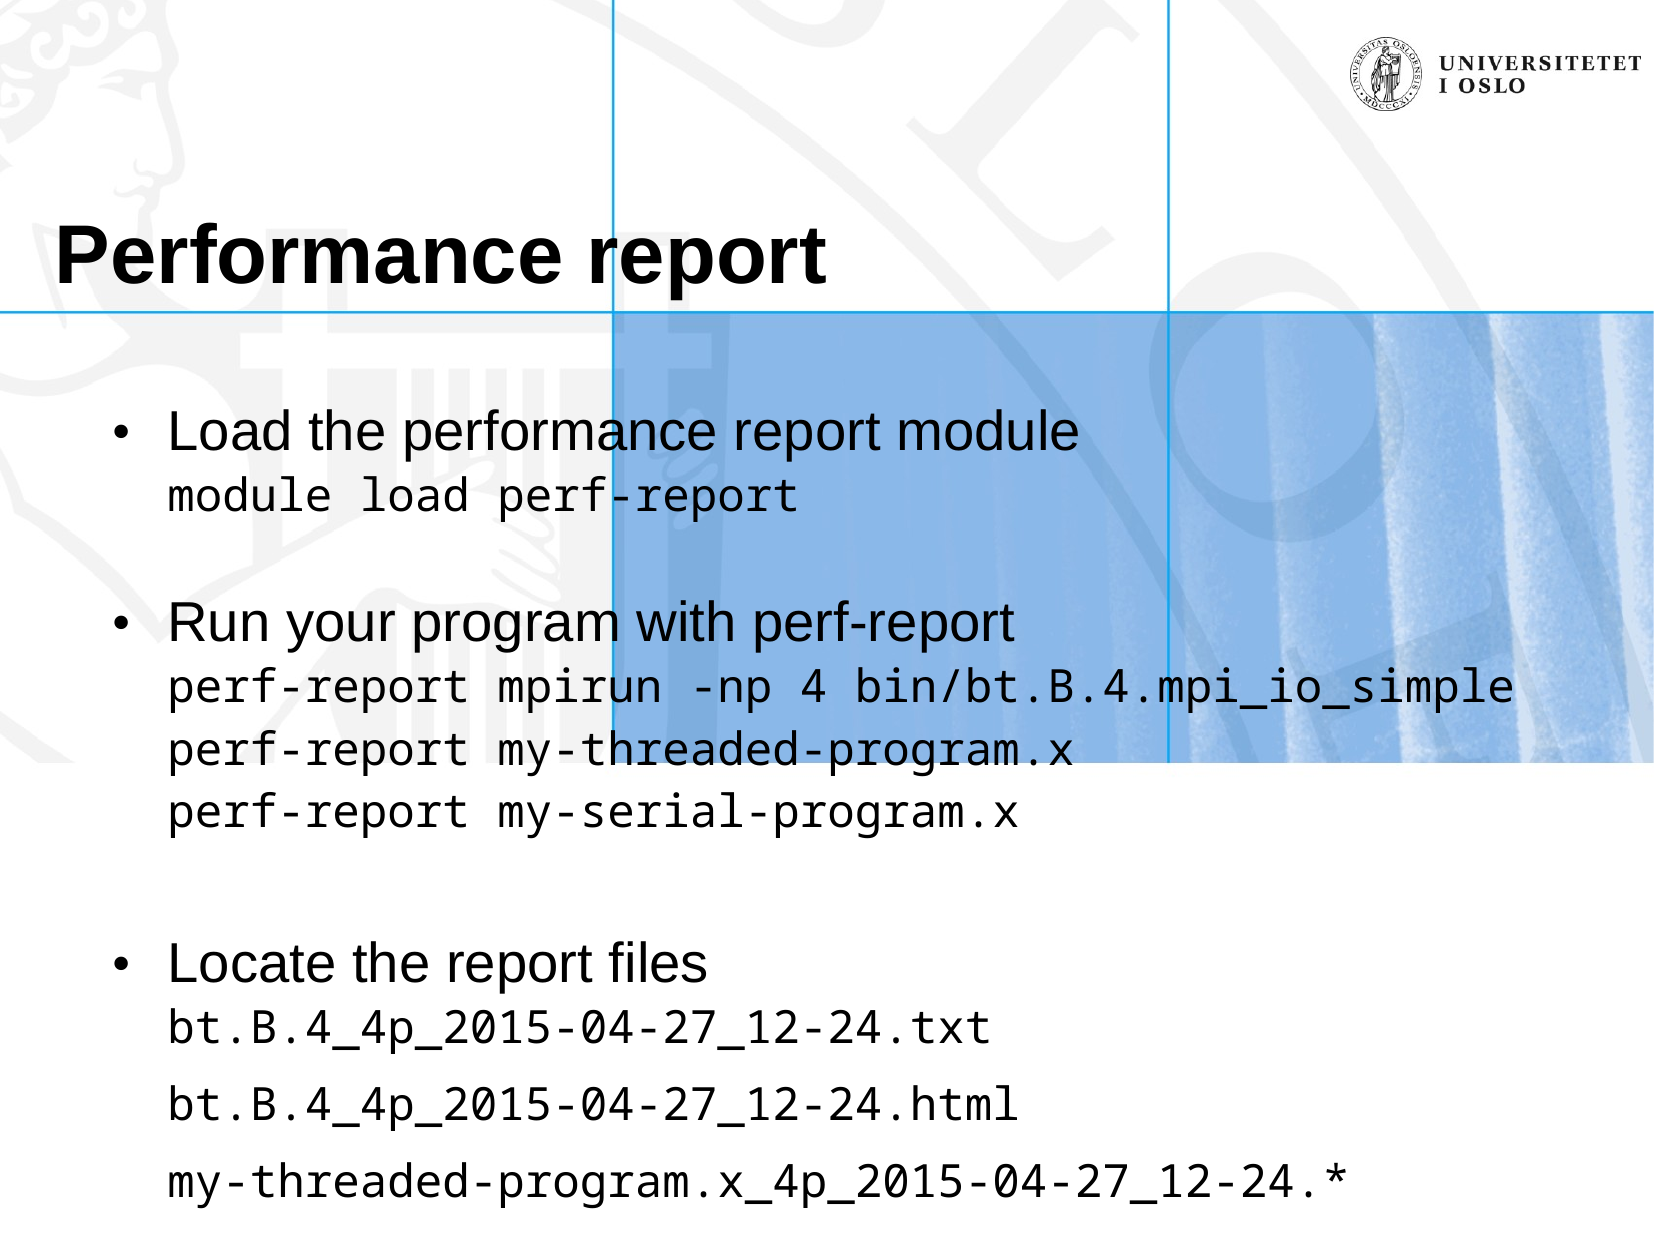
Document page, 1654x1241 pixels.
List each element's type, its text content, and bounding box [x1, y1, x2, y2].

list Load the performance report module module load perf-report Run your program with perf-report perf-report mpirun -np 4 bin/bt.B.4.mpi_io_simple perf-report my-threaded-program.x perf-report my-serial-program.x Locate the report files bt.B.4_4p_2015-04-27_12-24.txt bt.B.4_4p_2015-04-27_12-24.html my-threaded-program.x_4p_2015-04-27_12-24.* [54, 399, 1595, 1137]
picture [0, 0, 1654, 1241]
title Performance report [54, 142, 1447, 367]
